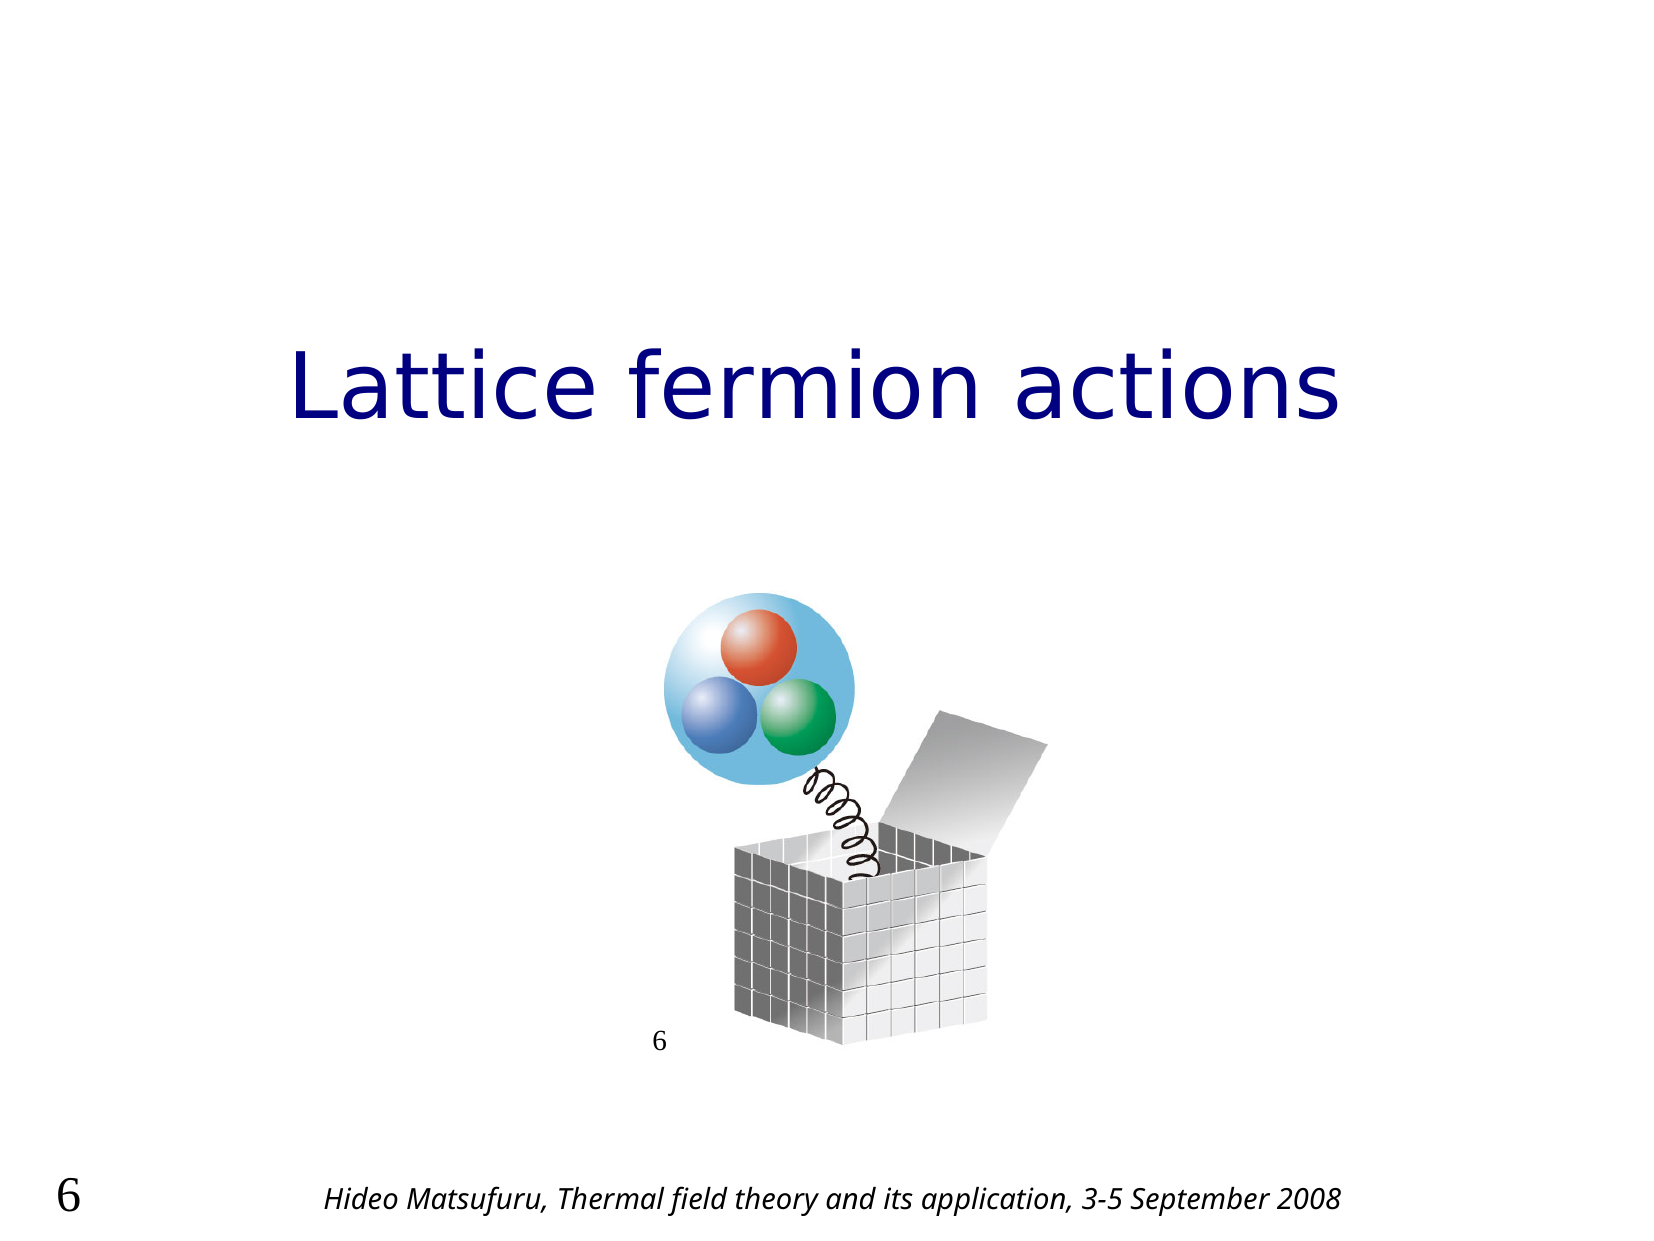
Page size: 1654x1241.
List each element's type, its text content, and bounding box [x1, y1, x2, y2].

picture [649, 575, 1063, 1063]
text_box Lattice fermion actions [287, 333, 1345, 441]
